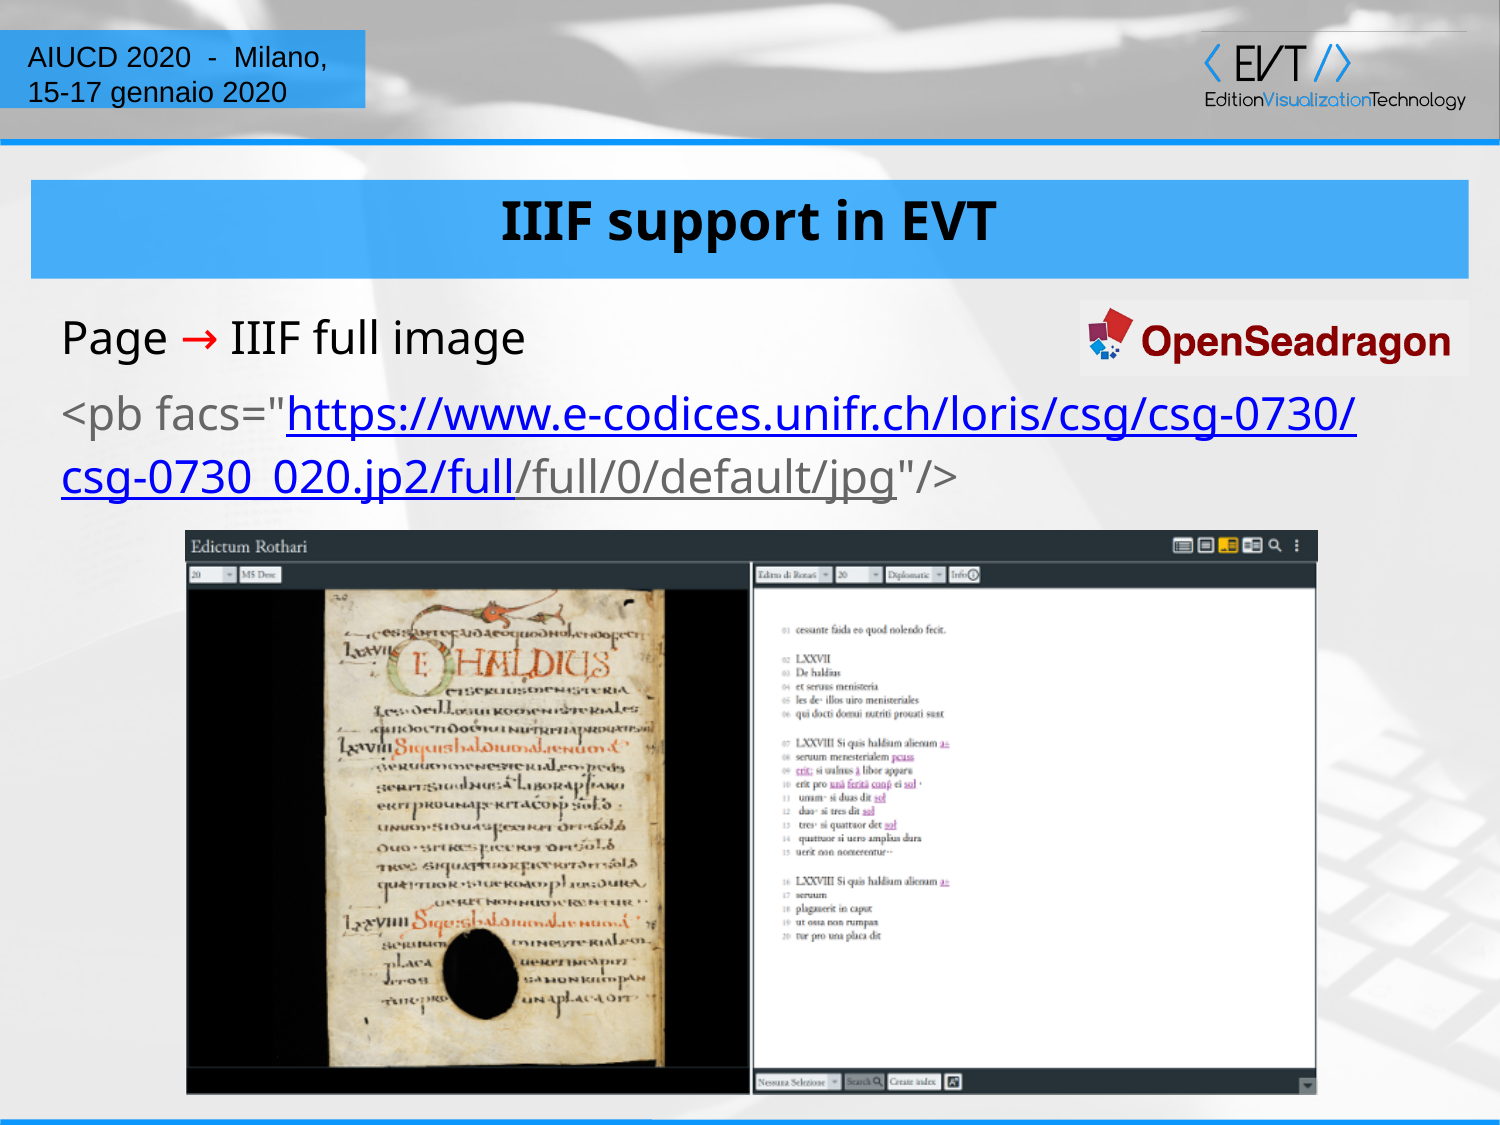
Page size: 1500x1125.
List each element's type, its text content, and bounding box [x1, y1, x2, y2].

list Page → IIIF full image <pb facs="https://www.e-codices.unifr.ch/loris/csg/csg-0730/csg-0730_020.jp2/full/full/0/default/jpg"/> [51, 299, 1436, 511]
title IIIF support in EVT [31, 176, 1469, 276]
picture [1080, 300, 1469, 377]
picture [1201, 31, 1467, 112]
picture [185, 530, 1318, 1095]
text_box refers to www.ancientwisdoms.ac.uk/media/ontology/sawsOntology.owl#refersTo [0, 30, 366, 109]
